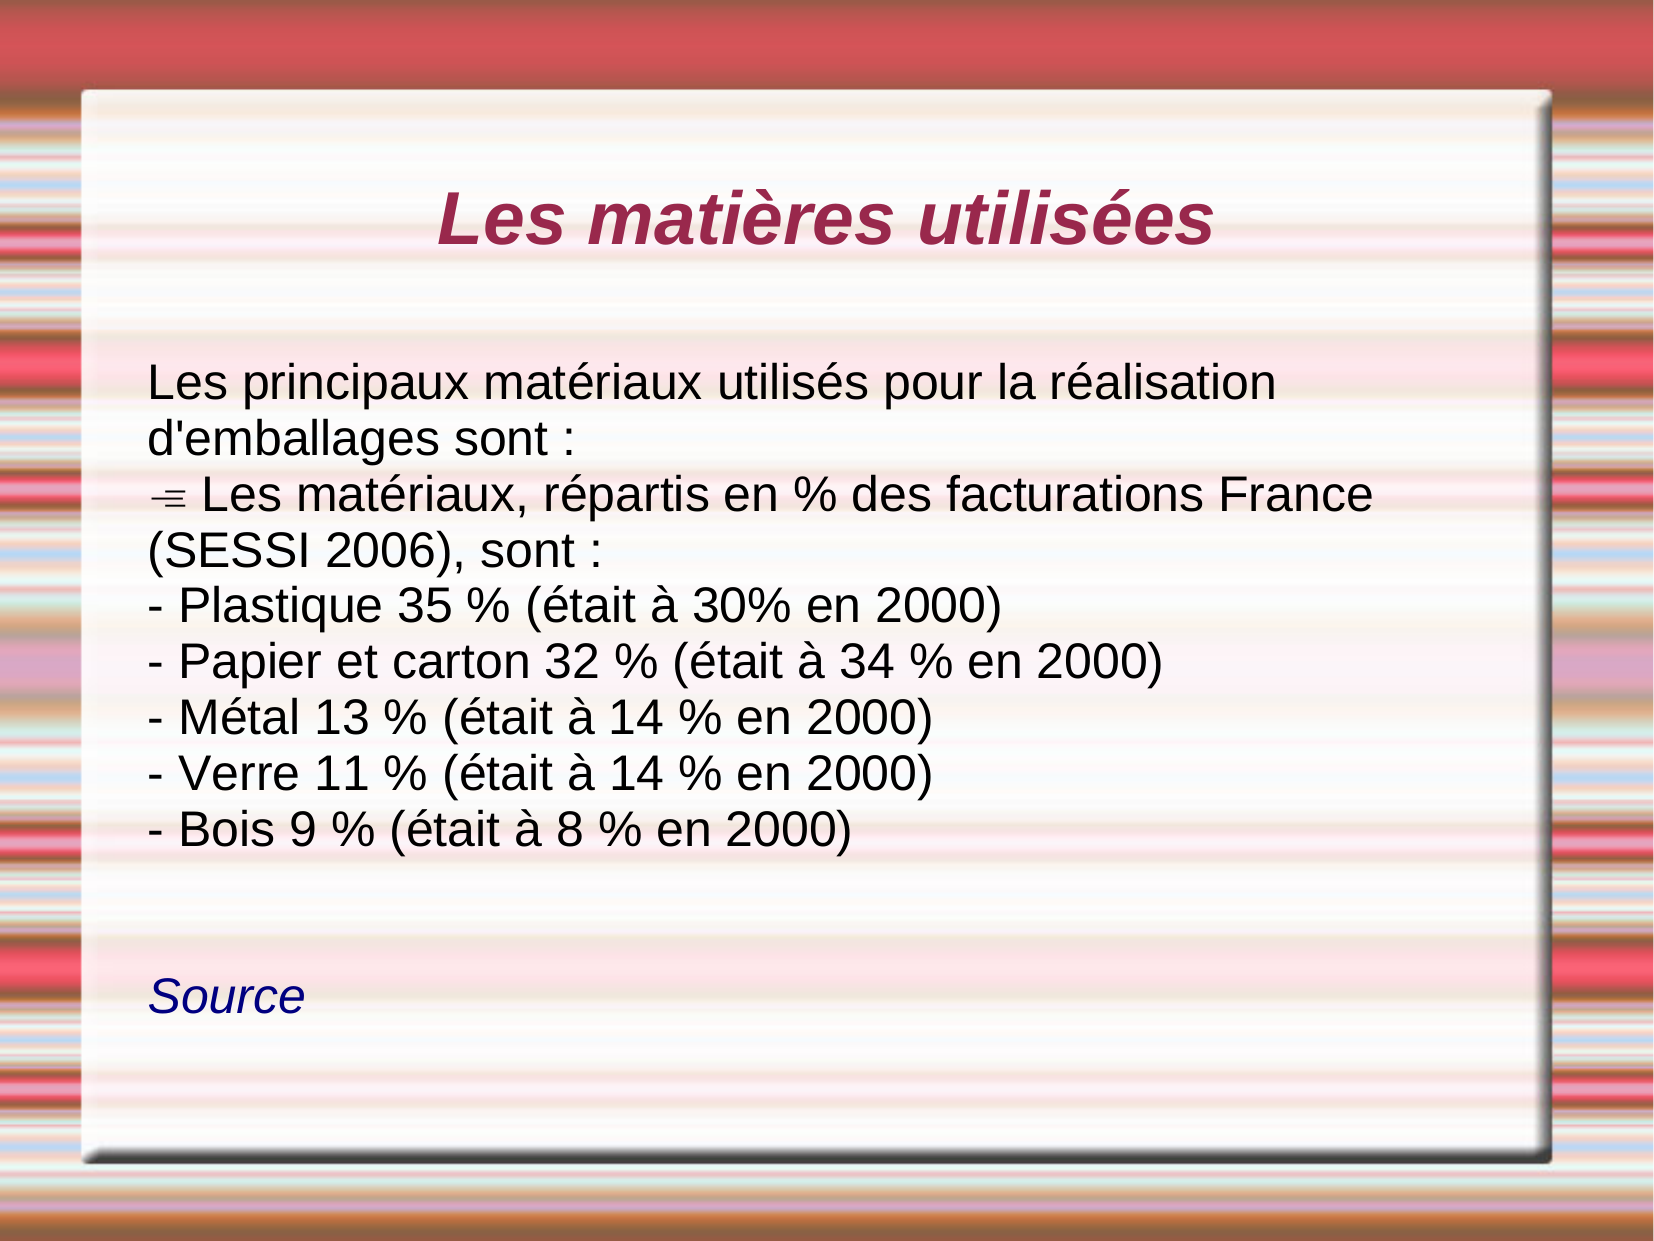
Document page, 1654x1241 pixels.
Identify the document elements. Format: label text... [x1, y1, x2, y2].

text_box Les principaux matériaux utilisés pour la réalisation d'emballages sont :  Les matériaux, répartis en % des facturations France (SESSI 2006), sont : - Plastique 35 % (était à 30% en 2000) - Papier et carton 32 % (était à 34 % en 2000) - Métal 13 % (était à 14 % en 2000) - Verre 11 % (était à 14 % en 2000) - Bois 9 % (était à 8 % en 2000) Source [147, 298, 1506, 1024]
title Les matières utilisées [121, 114, 1534, 322]
picture [0, 0, 1654, 1241]
